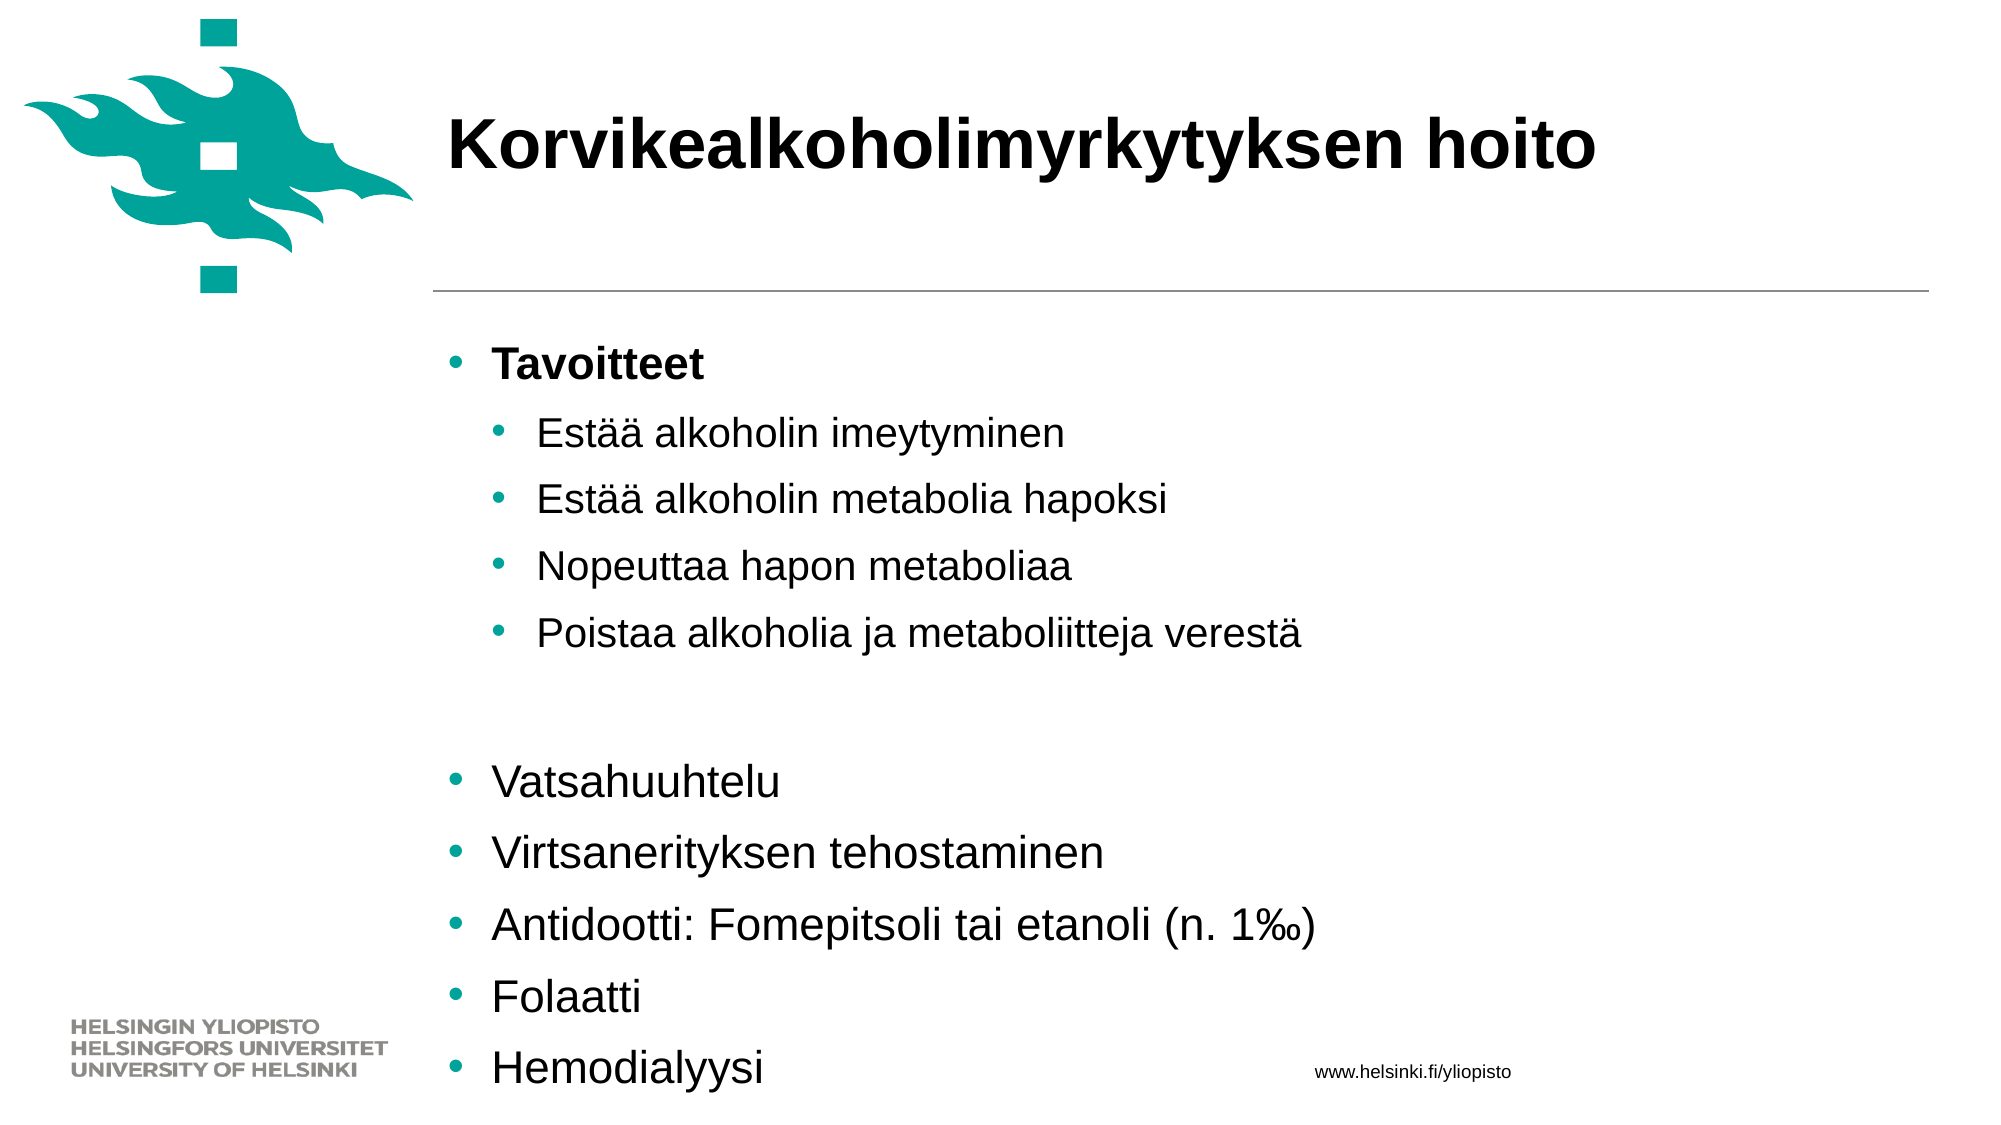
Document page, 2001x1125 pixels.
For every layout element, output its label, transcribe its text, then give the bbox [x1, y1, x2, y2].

title Korvikealkoholimyrkytyksen hoito [432, 90, 1930, 279]
picture [70, 1017, 389, 1079]
list Tavoitteet Estää alkoholin imeytyminen Estää alkoholin metabolia hapoksi Nopeuttaa hapon metaboliaa Poistaa alkoholia ja metaboliitteja verestä Vatsahuuhtelu Virtsanerityksen tehostaminen Antidootti: Fomepitsoli tai etanoli (n. 1‰) Folaatti Hemodialyysi [432, 326, 1930, 988]
